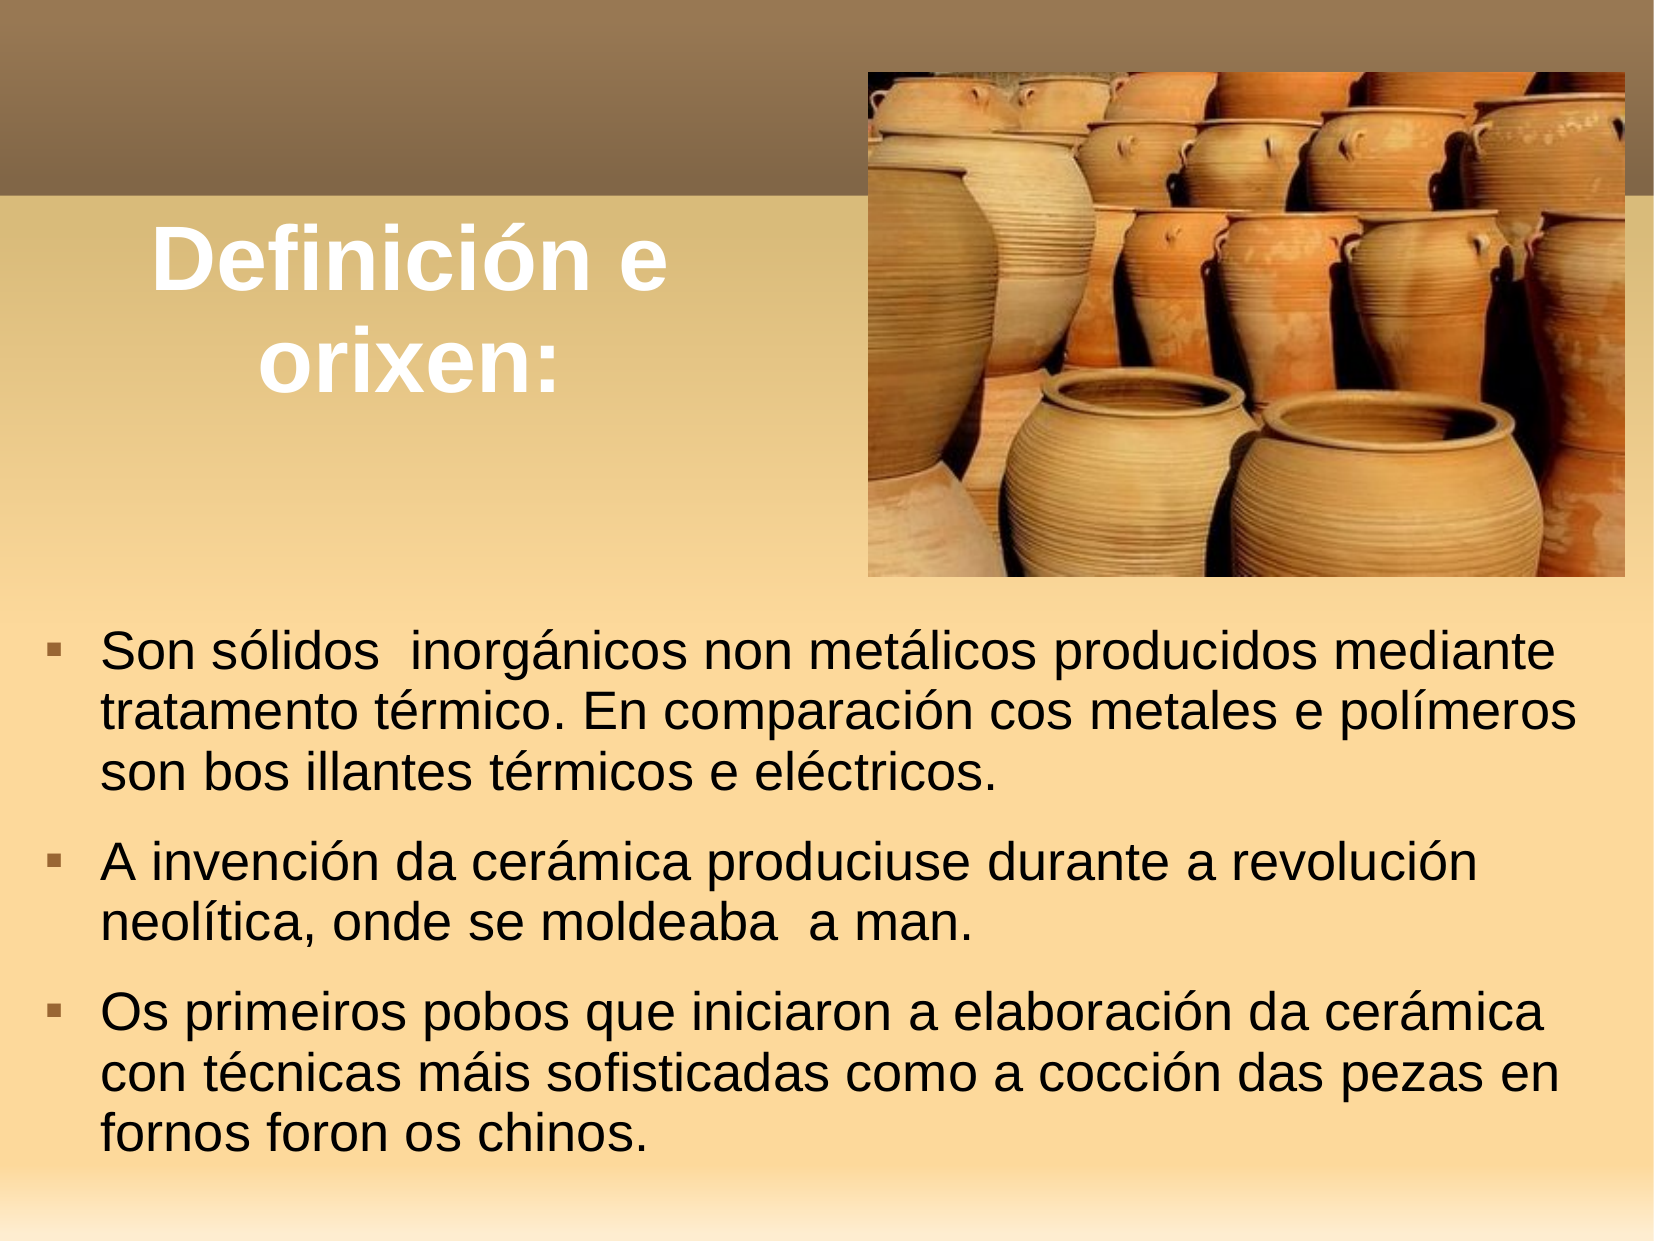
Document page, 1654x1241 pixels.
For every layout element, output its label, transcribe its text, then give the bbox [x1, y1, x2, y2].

picture [0, 0, 1654, 1241]
list Son sólidos inorgánicos non metálicos producidos mediante tratamento térmico. En comparación cos metales e polímeros son bos illantes térmicos e eléctricos. A invención da cerámica produciuse durante a revolución neolítica, onde se moldeaba a man. Os primeiros pobos que iniciaron a elaboración da cerámica con técnicas máis sofisticadas como a cocción das pezas en fornos foron os chinos. [29, 620, 1625, 1241]
title Definición e orixen: [53, 147, 768, 473]
